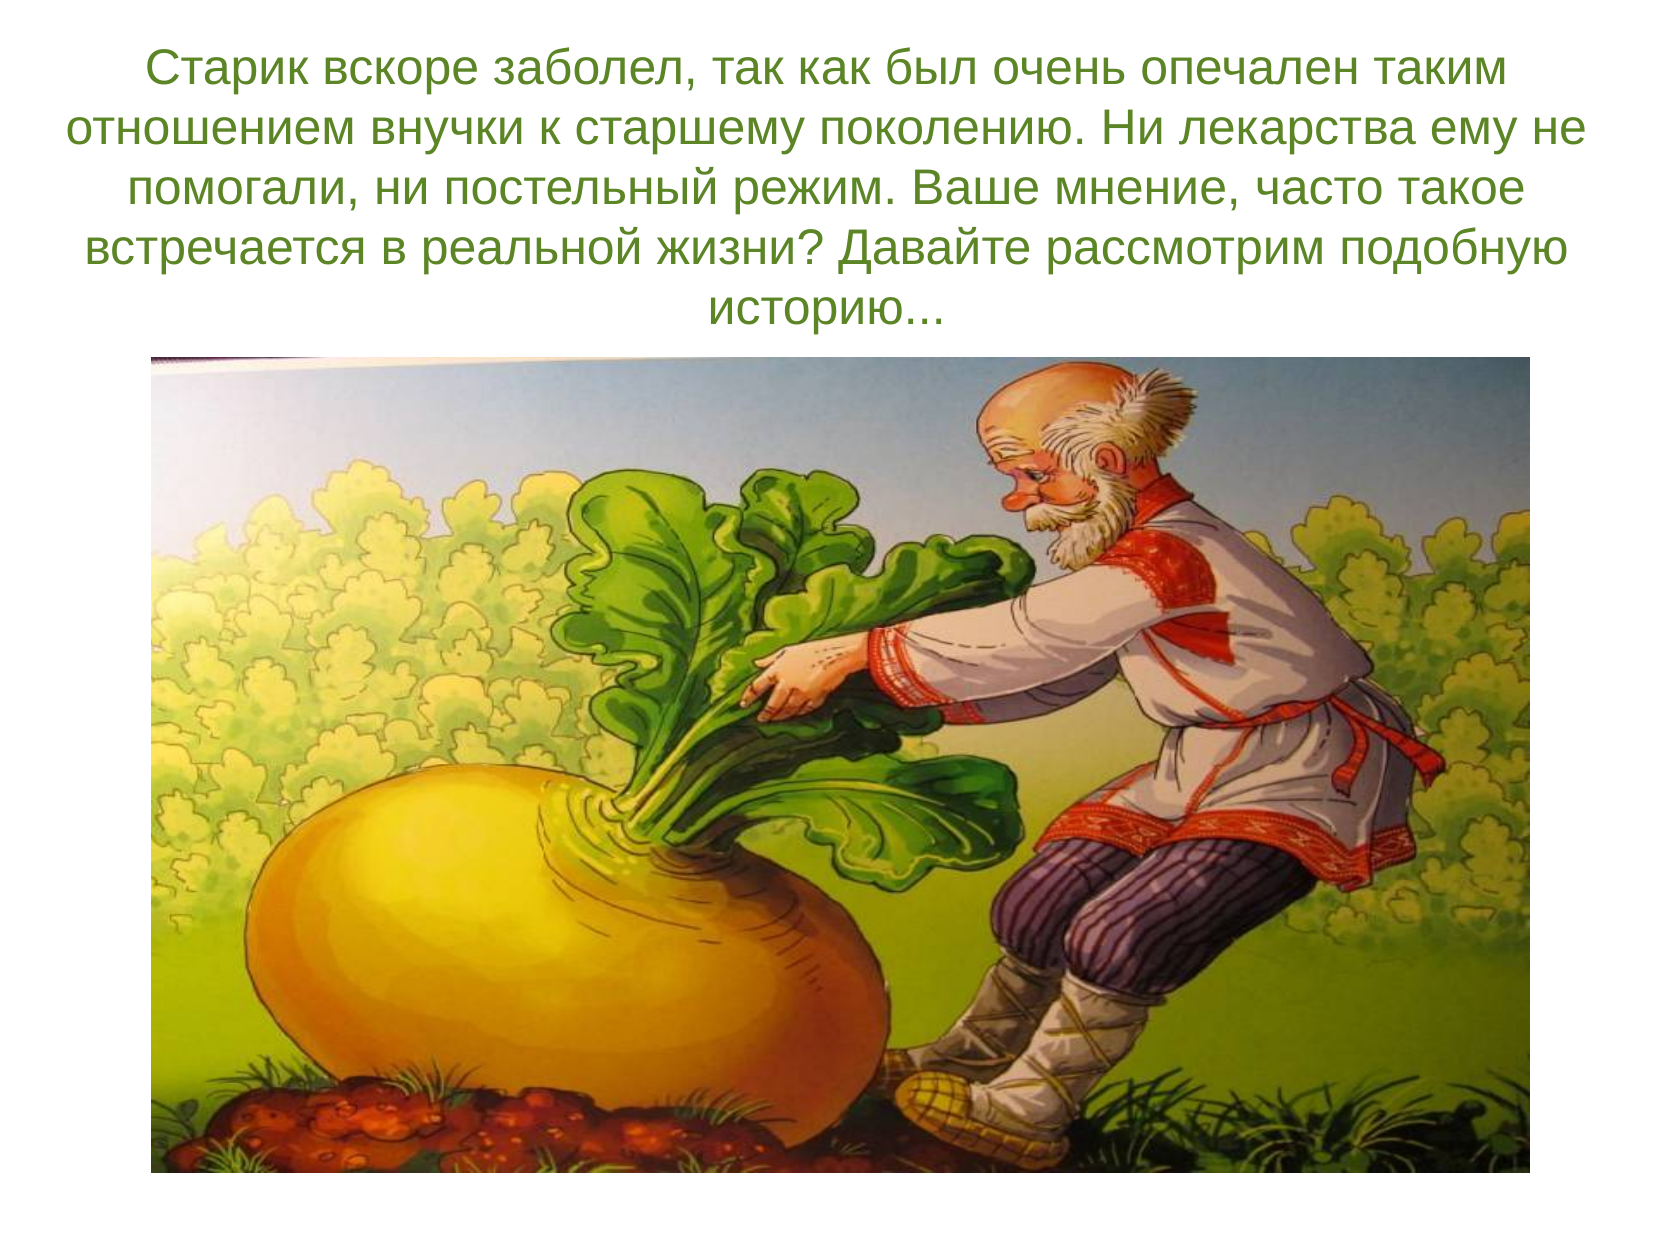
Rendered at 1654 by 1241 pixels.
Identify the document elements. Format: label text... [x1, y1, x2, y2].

picture [151, 357, 1530, 1173]
title Старик вскоре заболел, так как был очень опечален таким отношением внучки к старшему поколению. Ни лекарства ему не помогали, ни постельный режим. Ваше мнение, часто такое встречается в реальной жизни? Давайте рассмотрим подобную историю... [0, 10, 1654, 359]
